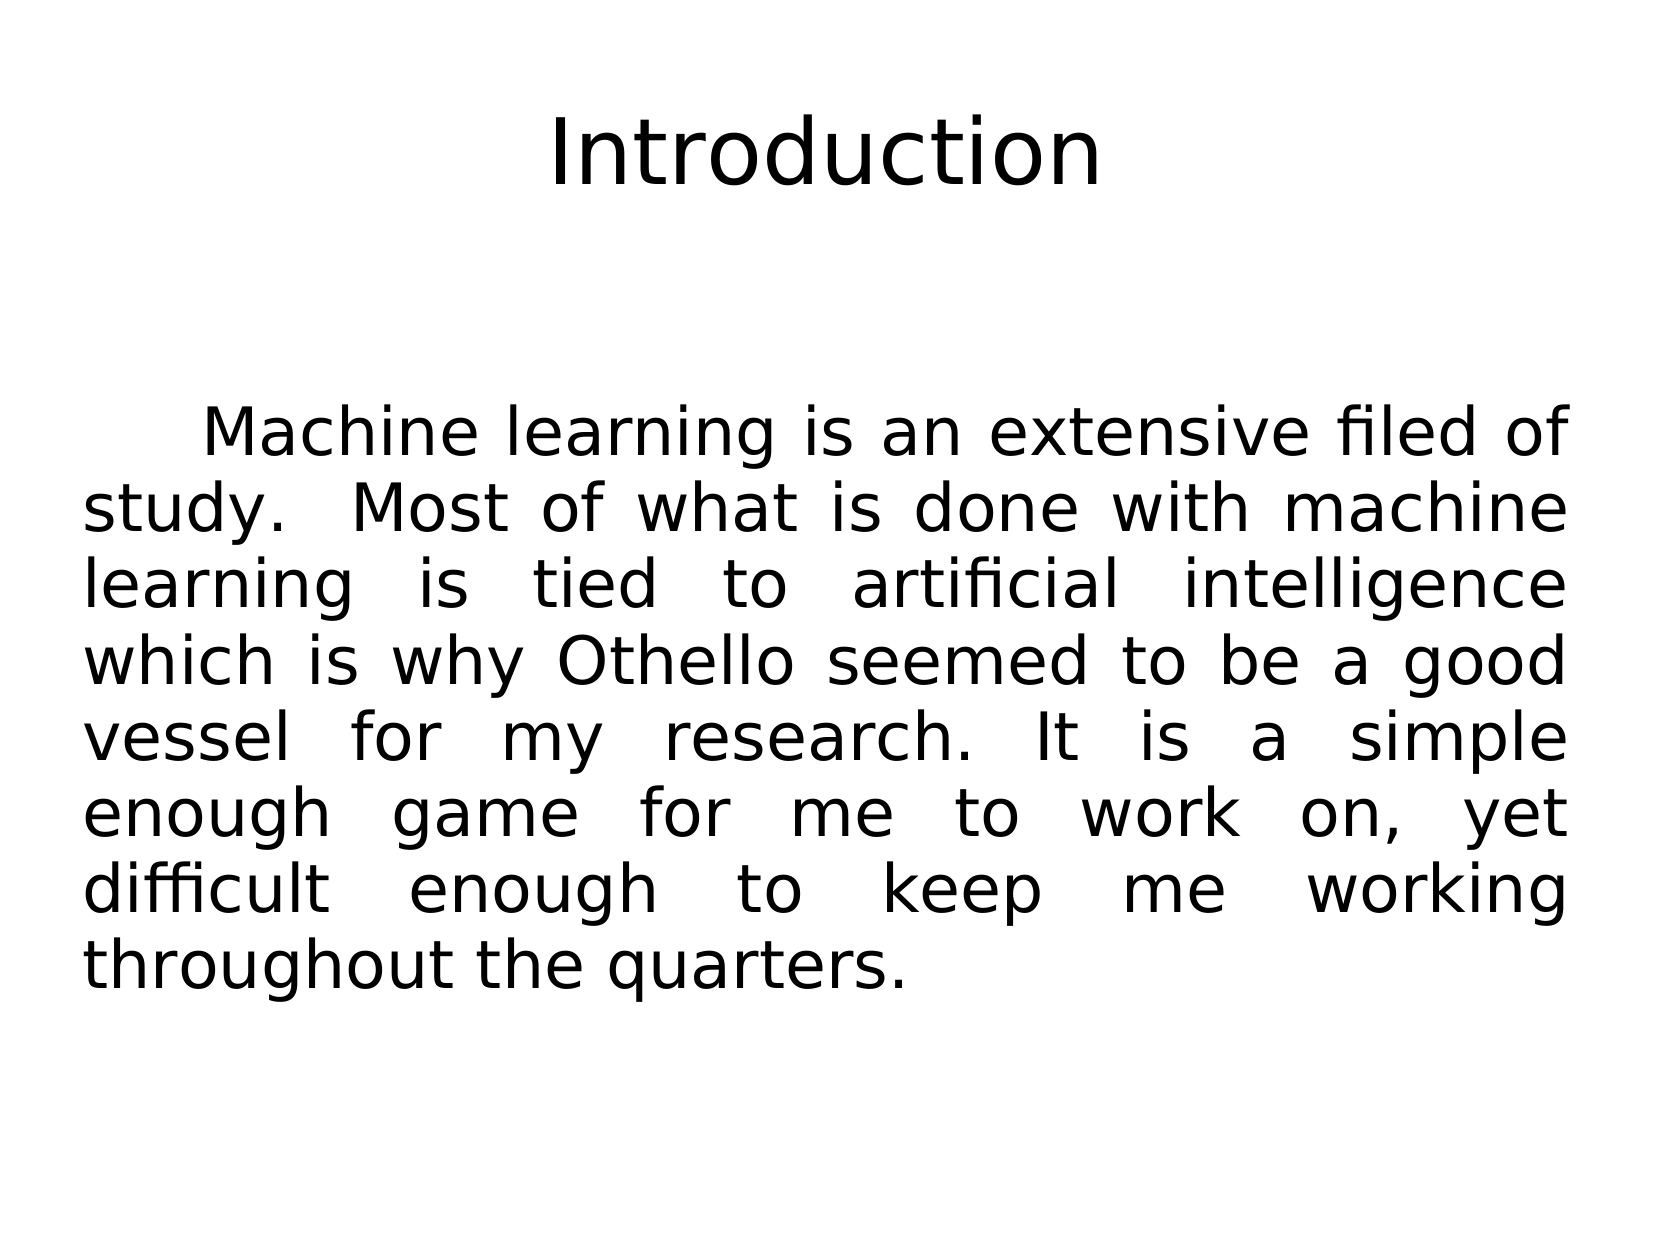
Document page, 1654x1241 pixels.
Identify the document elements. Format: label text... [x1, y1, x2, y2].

title Introduction [82, 49, 1571, 257]
subtitle Machine learning is an extensive filed of study. Most of what is done with machine learning is tied to artificial intelligence which is why Othello seemed to be a good vessel for my research. It is a simple enough game for me to work on, yet difficult enough to keep me working throughout the quarters. [82, 290, 1571, 1109]
